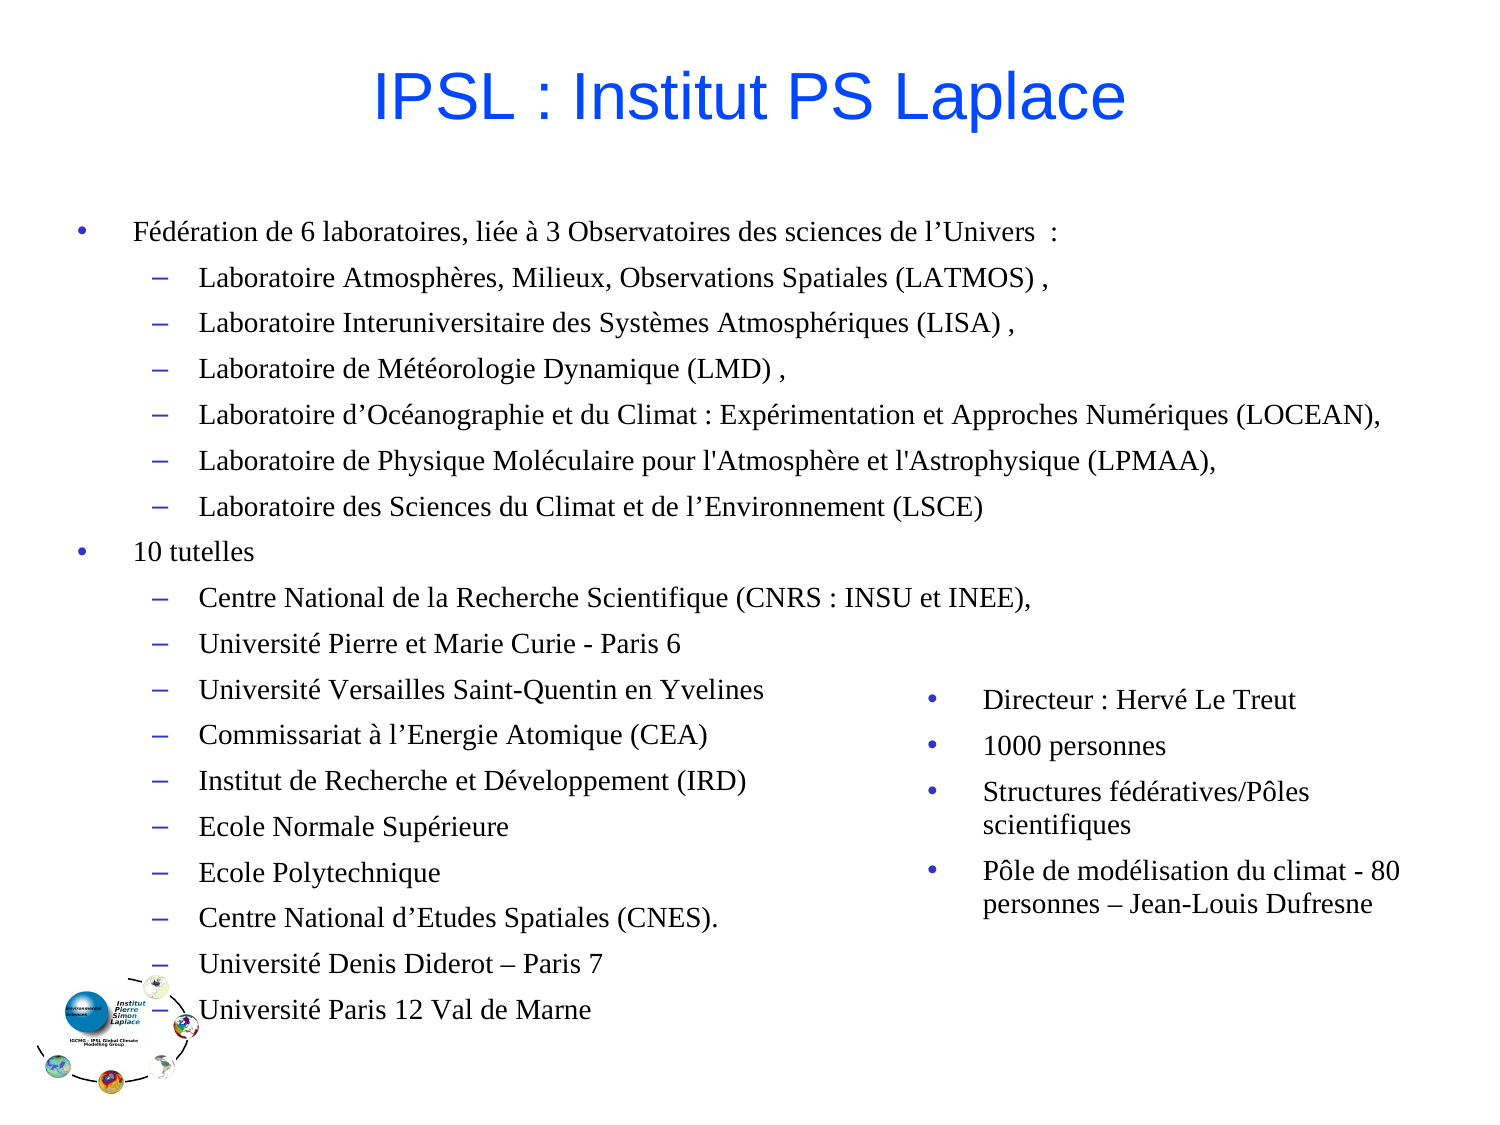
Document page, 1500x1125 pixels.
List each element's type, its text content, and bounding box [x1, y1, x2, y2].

picture [148, 1068, 176, 1080]
text_box IPSL : Institut PS Laplace [75, 45, 1426, 233]
text_box Directeur : Hervé Le Treut 1000 personnes Structures fédératives/Pôles scientifiques Pôle de modélisation du climat - 80 personnes – Jean-Louis Dufresne [912, 675, 1426, 929]
text_box Fédération de 6 laboratoires, liée à 3 Observatoires des sciences de l’Univers : Laboratoire Atmosphères, Milieux, Observations Spatiales (LATMOS) , Laboratoire Interuniversitaire des Systèmes Atmosphériques (LISA) , Laboratoire de Météorologie Dynamique (LMD) , Laboratoire d’Océanographie et du Climat : Expérimentation et Approches Numériques (LOCEAN), Laboratoire de Physique Moléculaire pour l'Atmosphère et l'Astrophysique (LPMAA), Laboratoire des Sciences du Climat et de l’Environnement (LSCE) 10 tutelles Centre National de la Recherche Scientifique (CNRS : INSU et INEE), Université Pierre et Marie Curie - Paris 6 Université Versailles Saint-Quentin en Yvelines Commissariat à l’Energie Atomique (CEA) Institut de Recherche et Développement (IRD) Ecole Normale Supérieure Ecole Polytechnique Centre National d’Etudes Spatiales (CNES). Université Denis Diderot – Paris 7 Université Paris 12 Val de Marne [62, 206, 1401, 1068]
picture [44, 1054, 72, 1079]
picture [97, 1069, 125, 1095]
